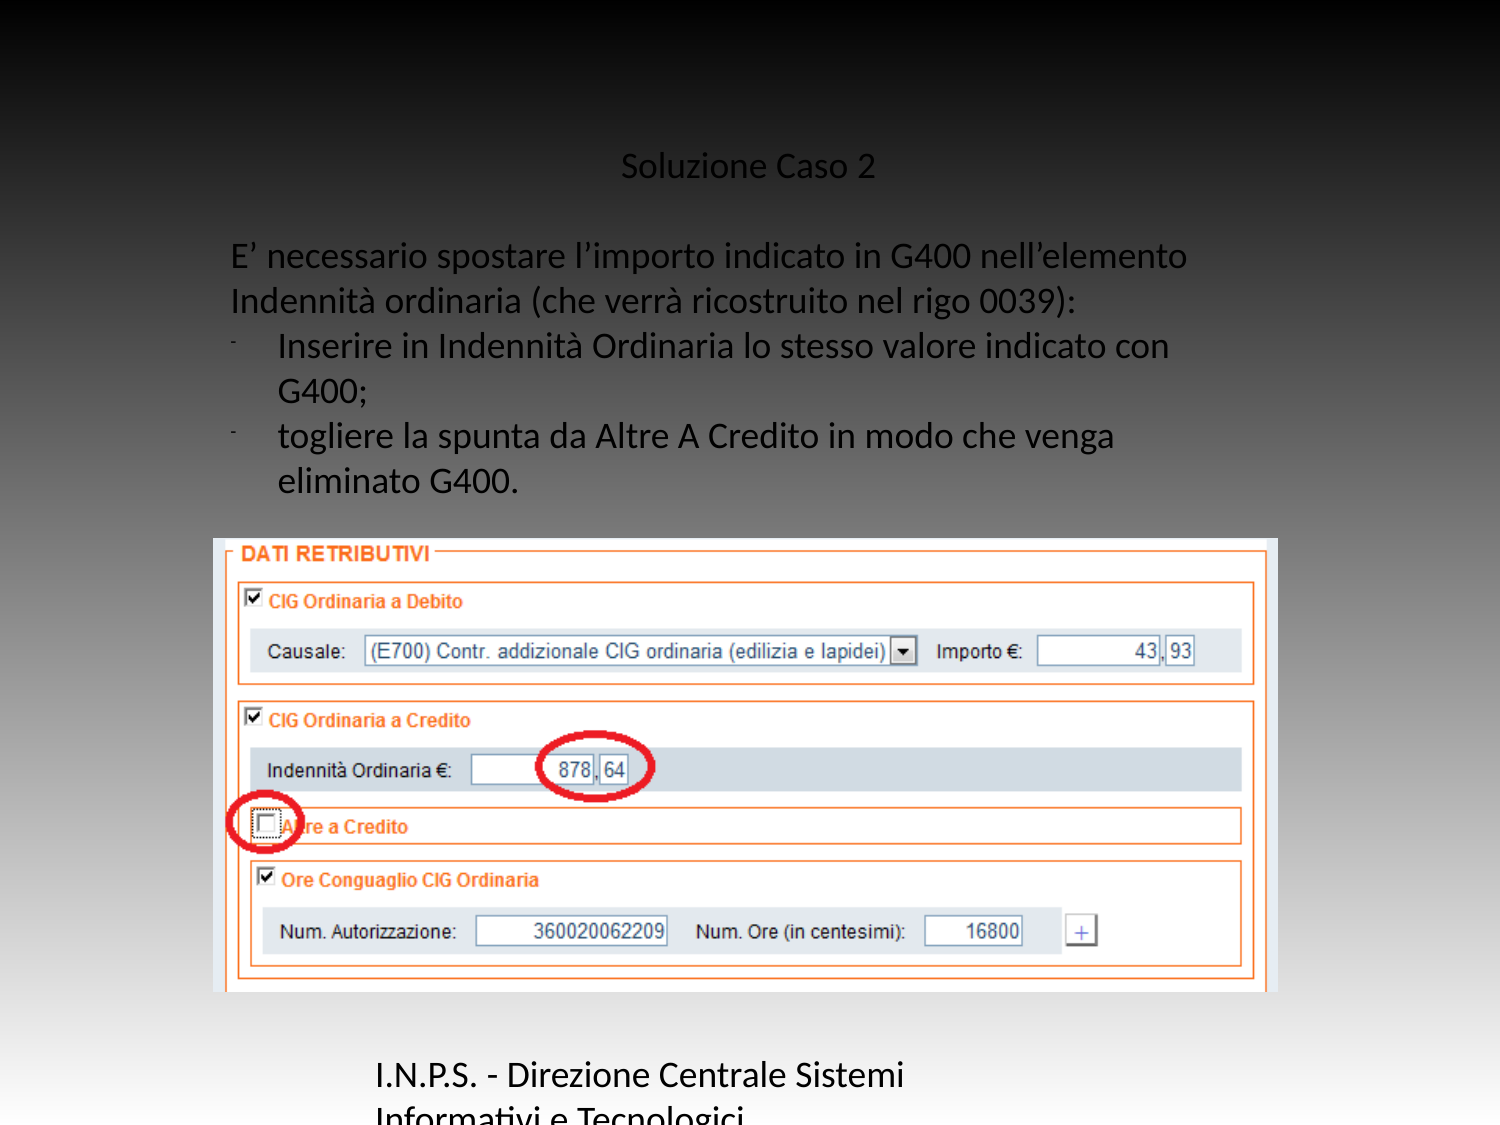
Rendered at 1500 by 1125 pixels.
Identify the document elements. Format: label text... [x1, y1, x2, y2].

footer I.N.P.S. - Direzione Centrale Sistemi Informativi e Tecnologici [360, 1042, 1081, 1103]
text_box Soluzione Caso 2 E’ necessario spostare l’importo indicato in G400 nell’elemento Indennità ordinaria (che verrà ricostruito nel rigo 0039): Inserire in Indennità Ordinaria lo stesso valore indicato con G400; togliere la spunta da Altre A Credito in modo che venga eliminato G400. [215, 134, 1282, 509]
picture [213, 538, 1278, 992]
